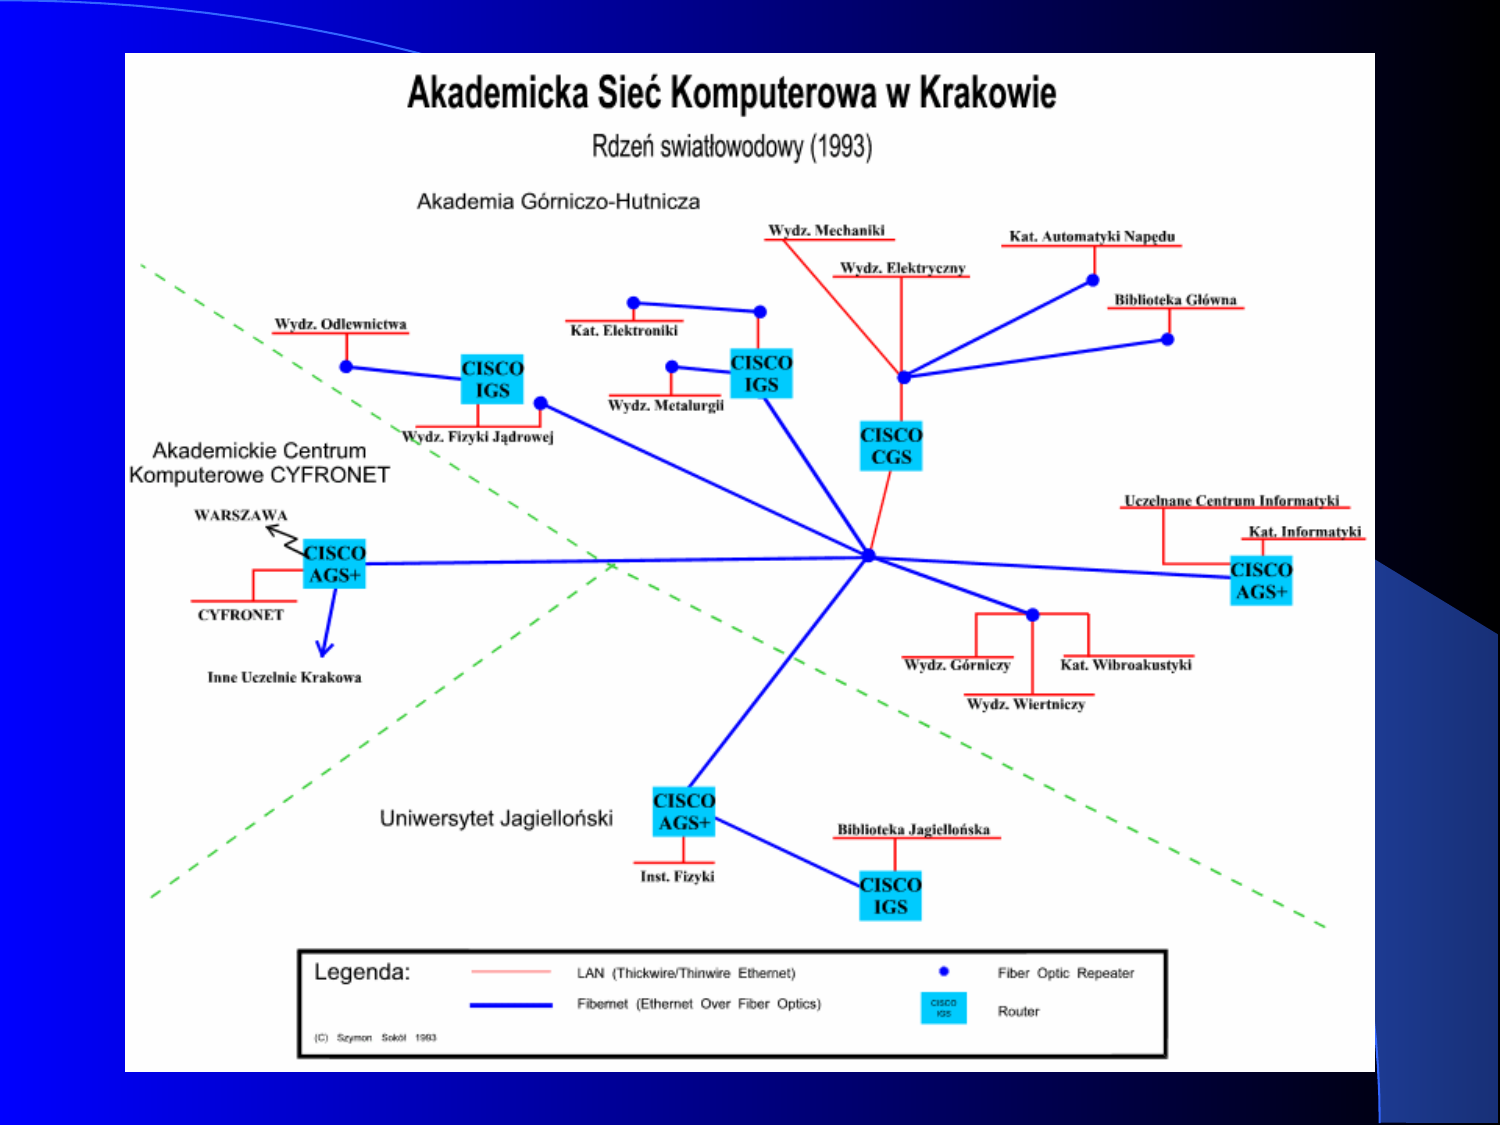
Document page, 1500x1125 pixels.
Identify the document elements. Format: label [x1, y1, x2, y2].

picture [125, 53, 1375, 1072]
